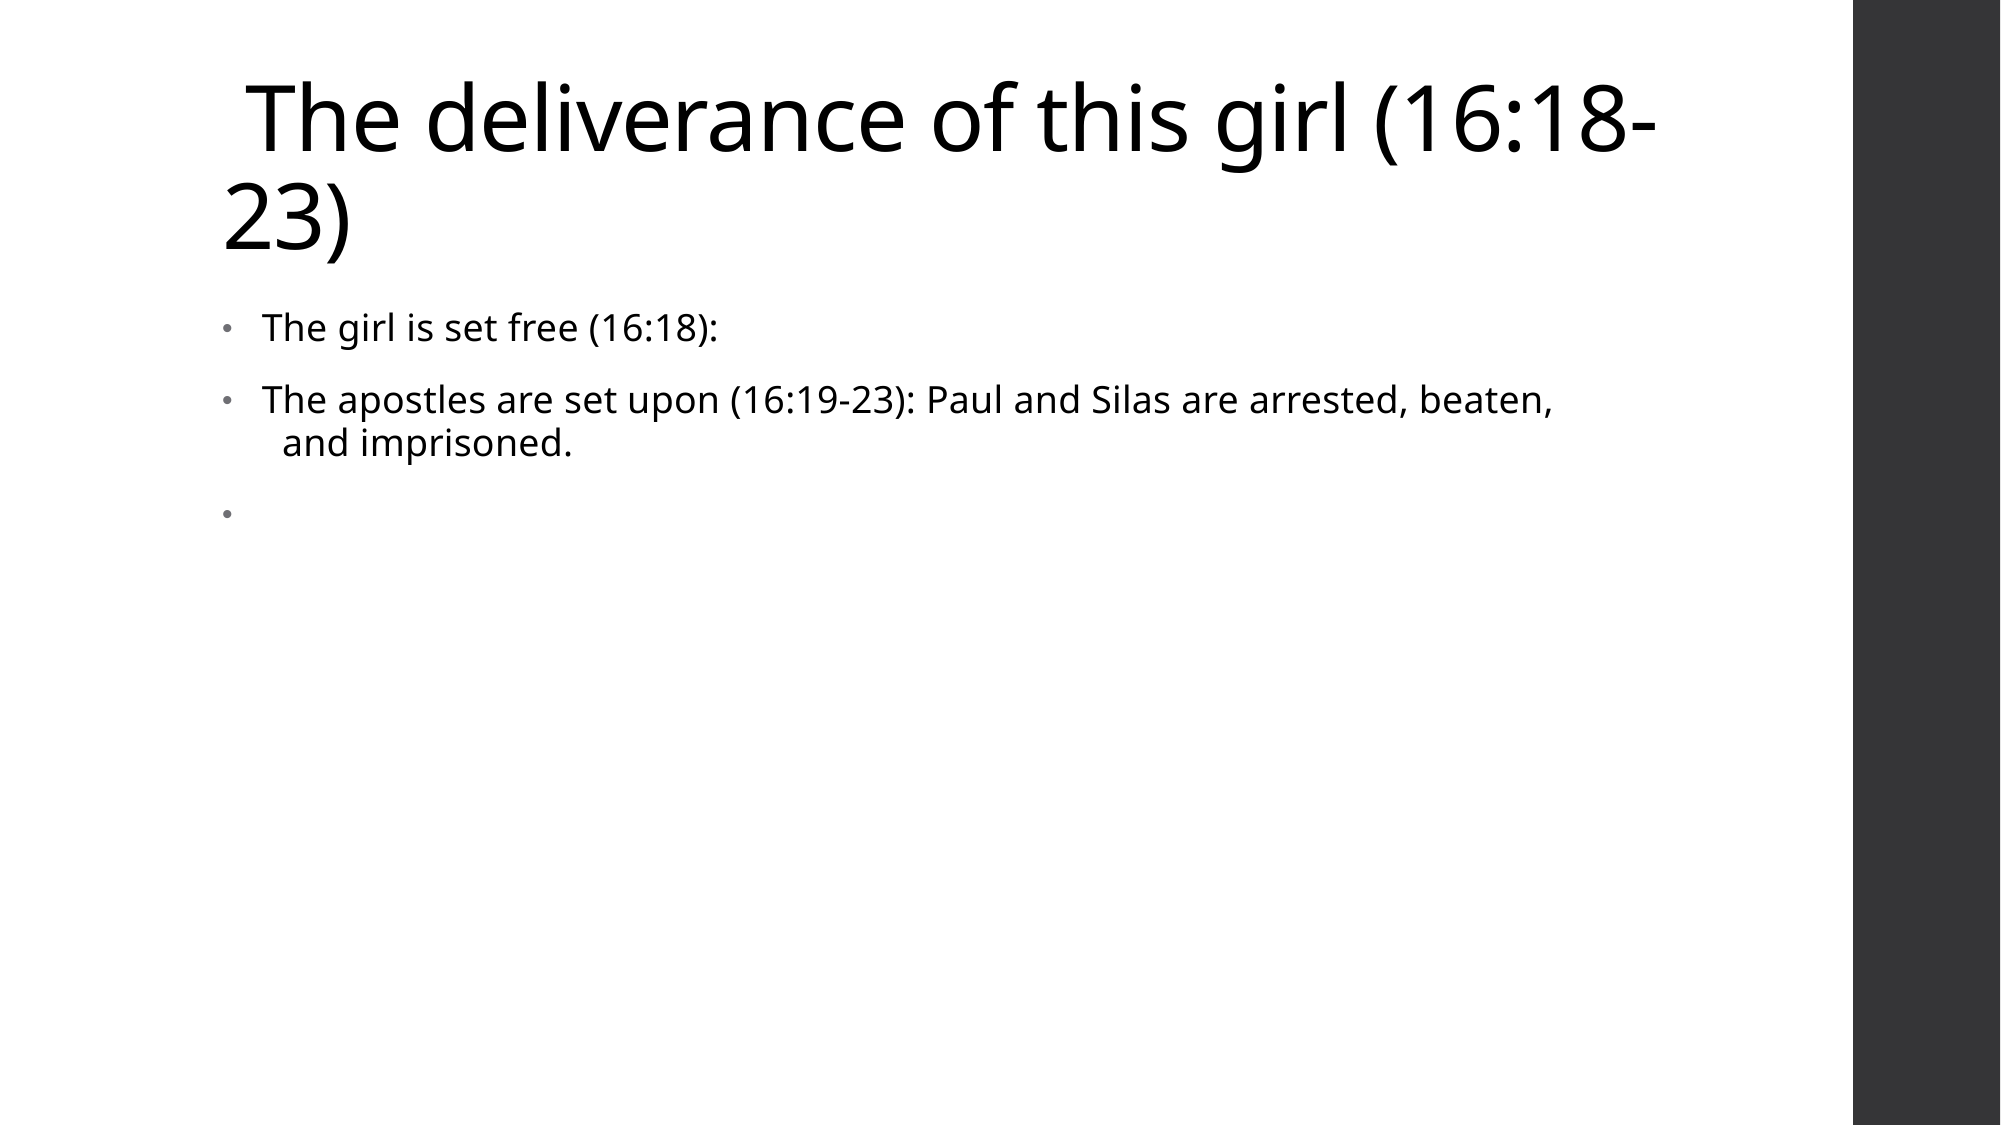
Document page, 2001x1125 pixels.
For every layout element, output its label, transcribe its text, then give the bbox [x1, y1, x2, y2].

list The girl is set free (16:18): The apostles are set upon (16:19-23): Paul and Silas are arrested, beaten, and imprisoned. [206, 299, 1617, 1014]
title The deliverance of this girl (16:18-23) [206, 60, 1797, 278]
